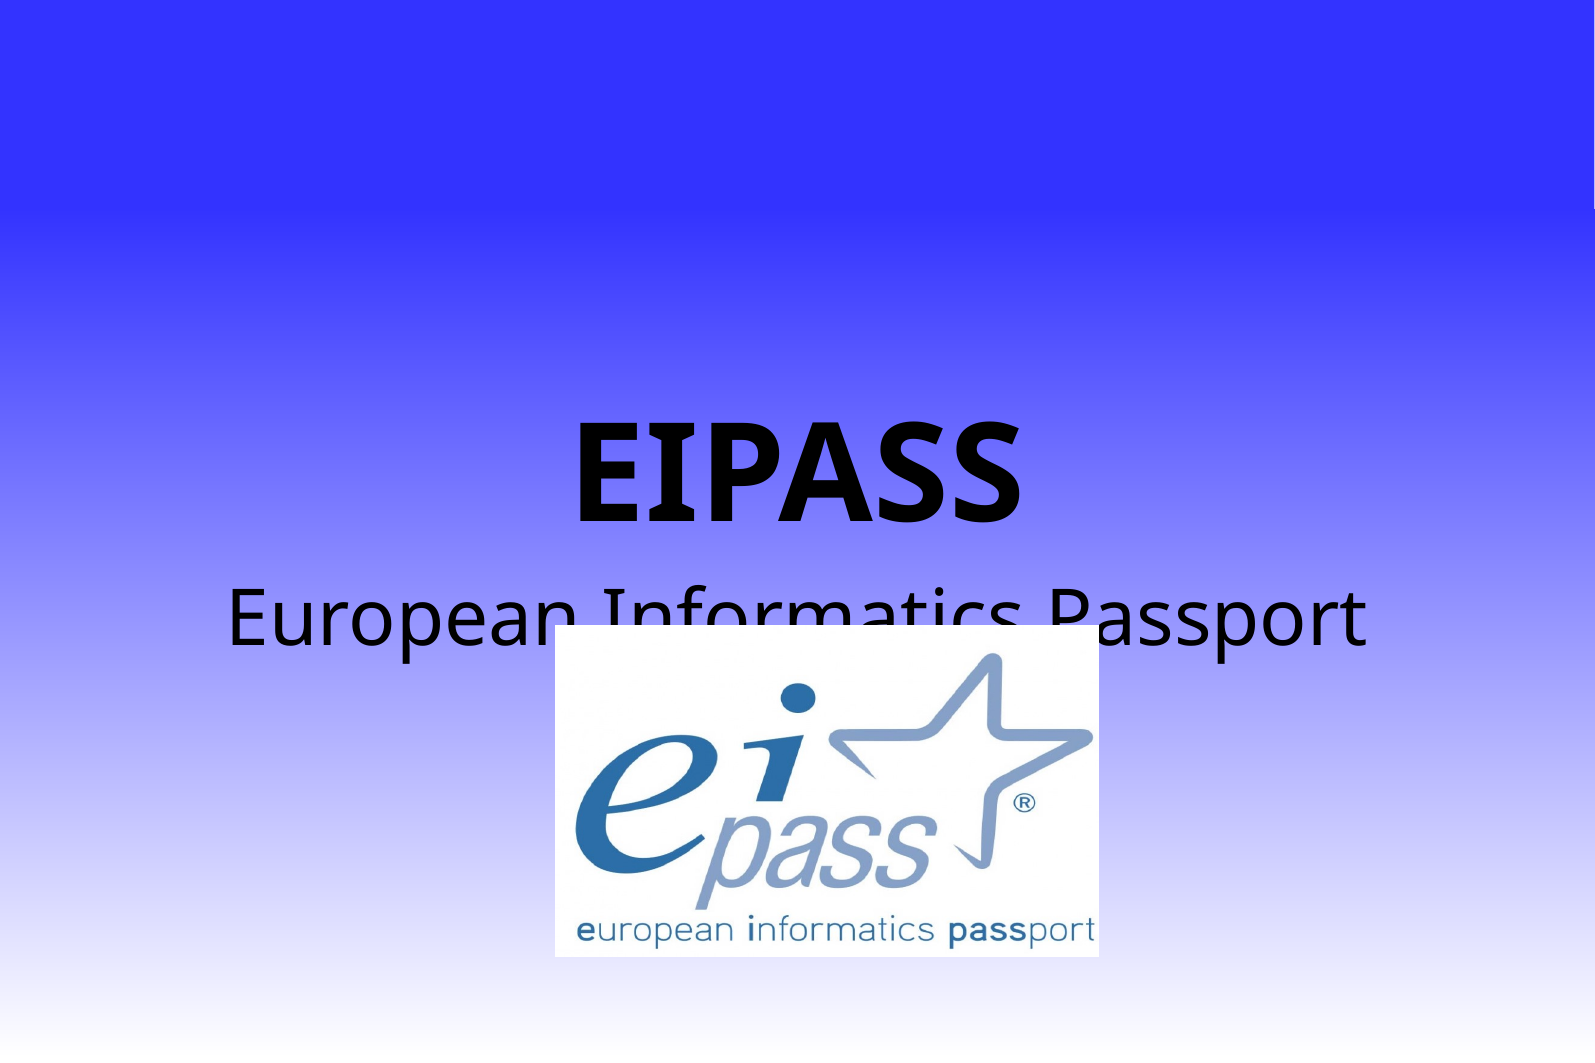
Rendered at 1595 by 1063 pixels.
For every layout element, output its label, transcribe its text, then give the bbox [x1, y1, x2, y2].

picture [555, 625, 1099, 957]
title EIPASS European Informatics Passport [0, 0, 1595, 1057]
